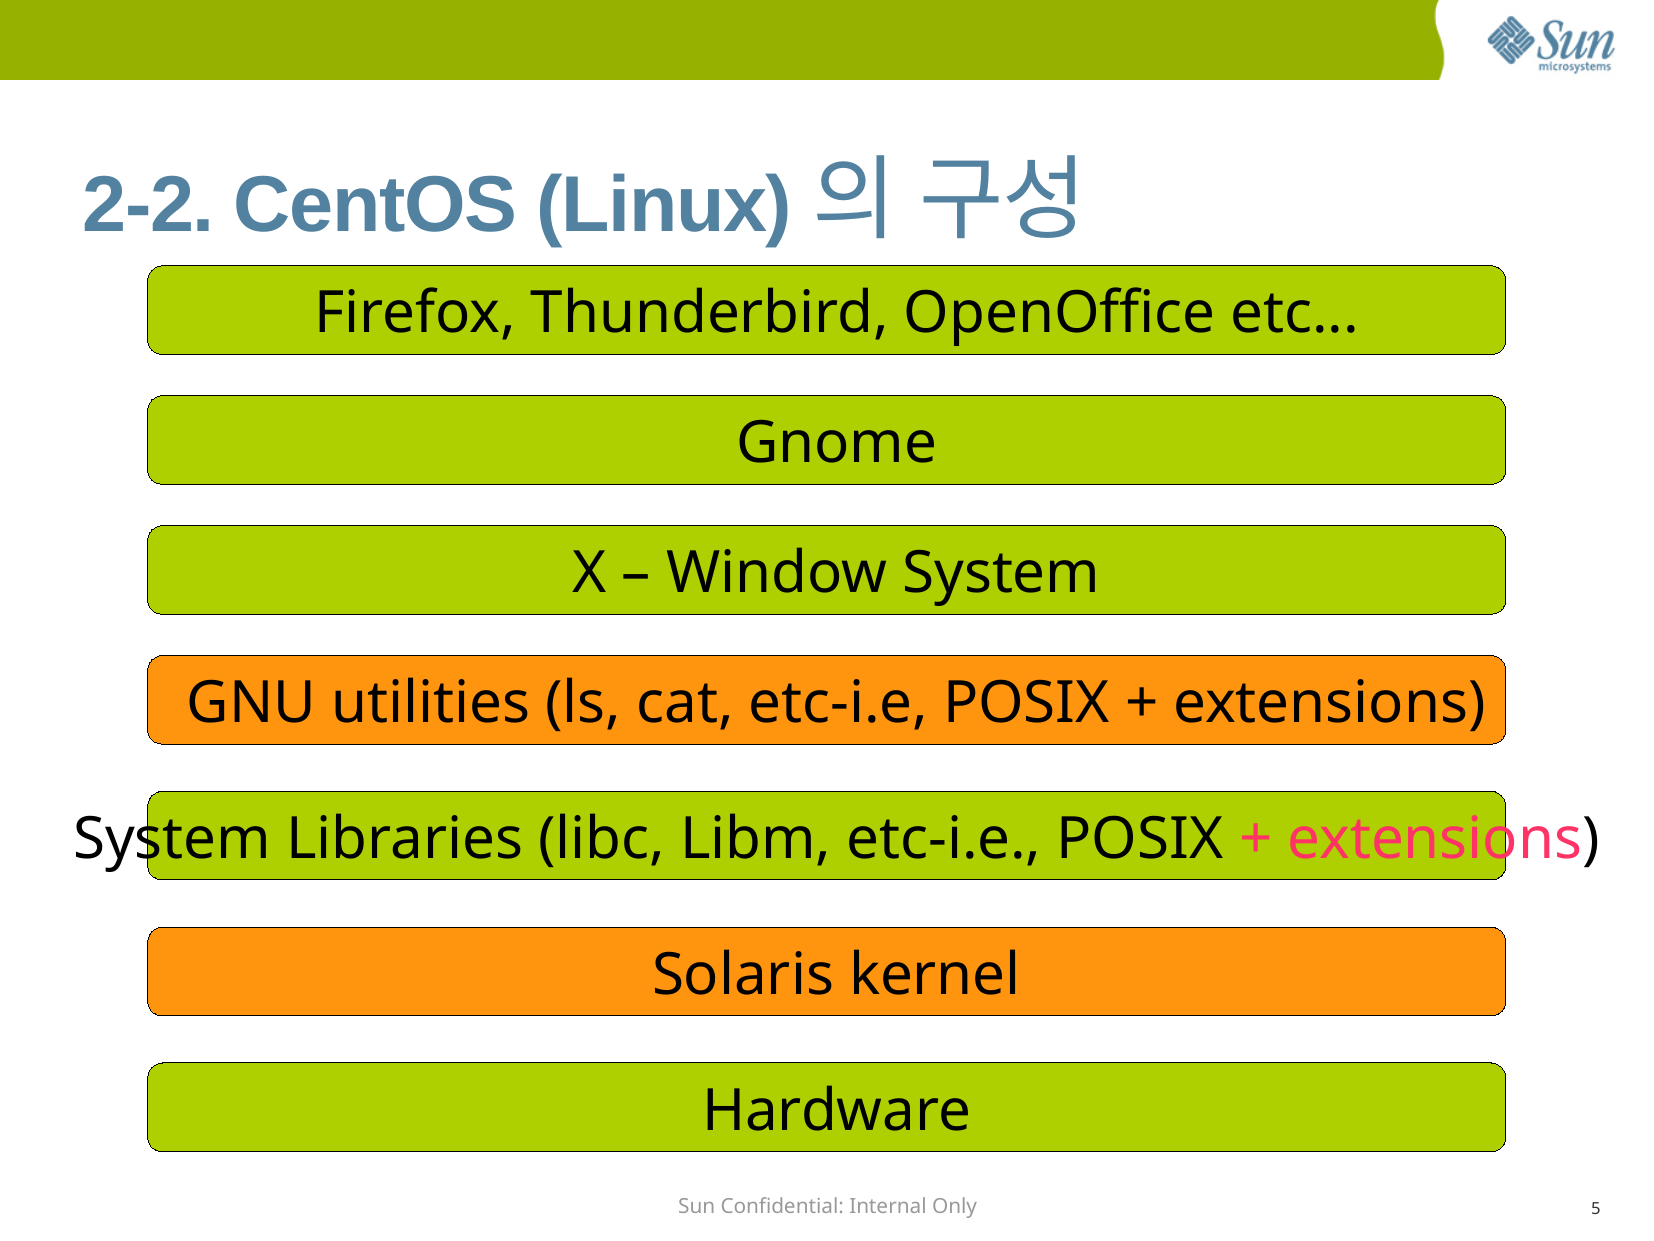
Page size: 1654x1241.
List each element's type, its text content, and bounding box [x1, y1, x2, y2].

text_box X – Window System [147, 525, 1506, 615]
picture [0, 0, 1654, 80]
title 2-2. CentOS (Linux) 의 구성 [82, 135, 1585, 259]
text_box Gnome [147, 395, 1506, 485]
text_box GNU utilities (ls, cat, etc-i.e, POSIX + extensions) [147, 655, 1506, 745]
text_box Firefox, Thunderbird, OpenOffice etc... [147, 265, 1506, 355]
text_box Solaris kernel [147, 927, 1506, 1016]
text_box System Libraries (libc, Libm, etc-i.e., POSIX + extensions) [147, 791, 1506, 880]
text_box Hardware [147, 1062, 1506, 1152]
